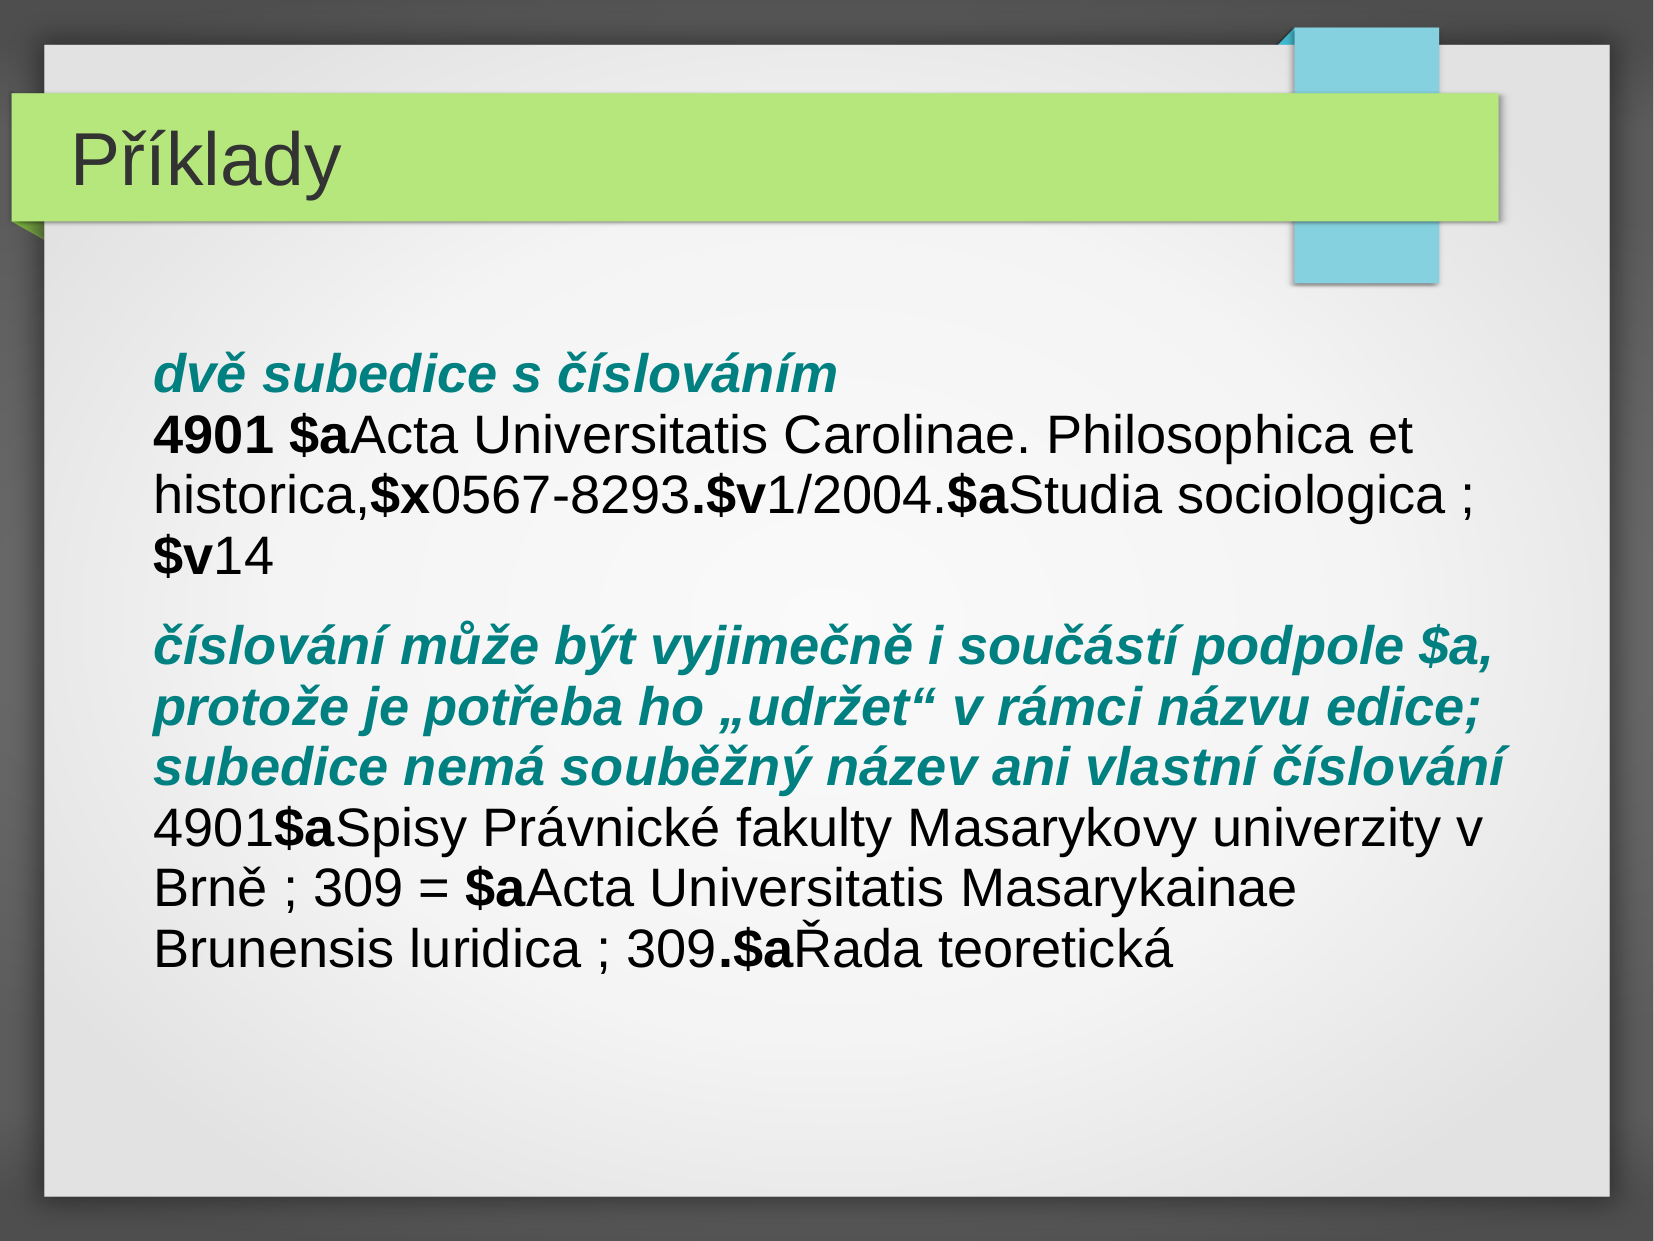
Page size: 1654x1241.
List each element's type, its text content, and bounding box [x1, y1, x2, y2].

picture [0, 0, 1654, 1241]
list dvě subedice s číslováním 4901 $aActa Universitatis Carolinae. Philosophica et historica,$x0567-8293.$v1/2004.$aStudia sociologica ;$v14 číslování může být vyjimečně i součástí podpole $a, protože je potřeba ho „udržet“ v rámci názvu edice; subedice nemá souběžný název ani vlastní číslování 4901$aSpisy Právnické fakulty Masarykovy univerzity v Brně ; 309 = $aActa Universitatis Masarykainae Brunensis luridica ; 309.$aŘada teoretická [82, 343, 1538, 1063]
title Příklady [70, 106, 1229, 213]
